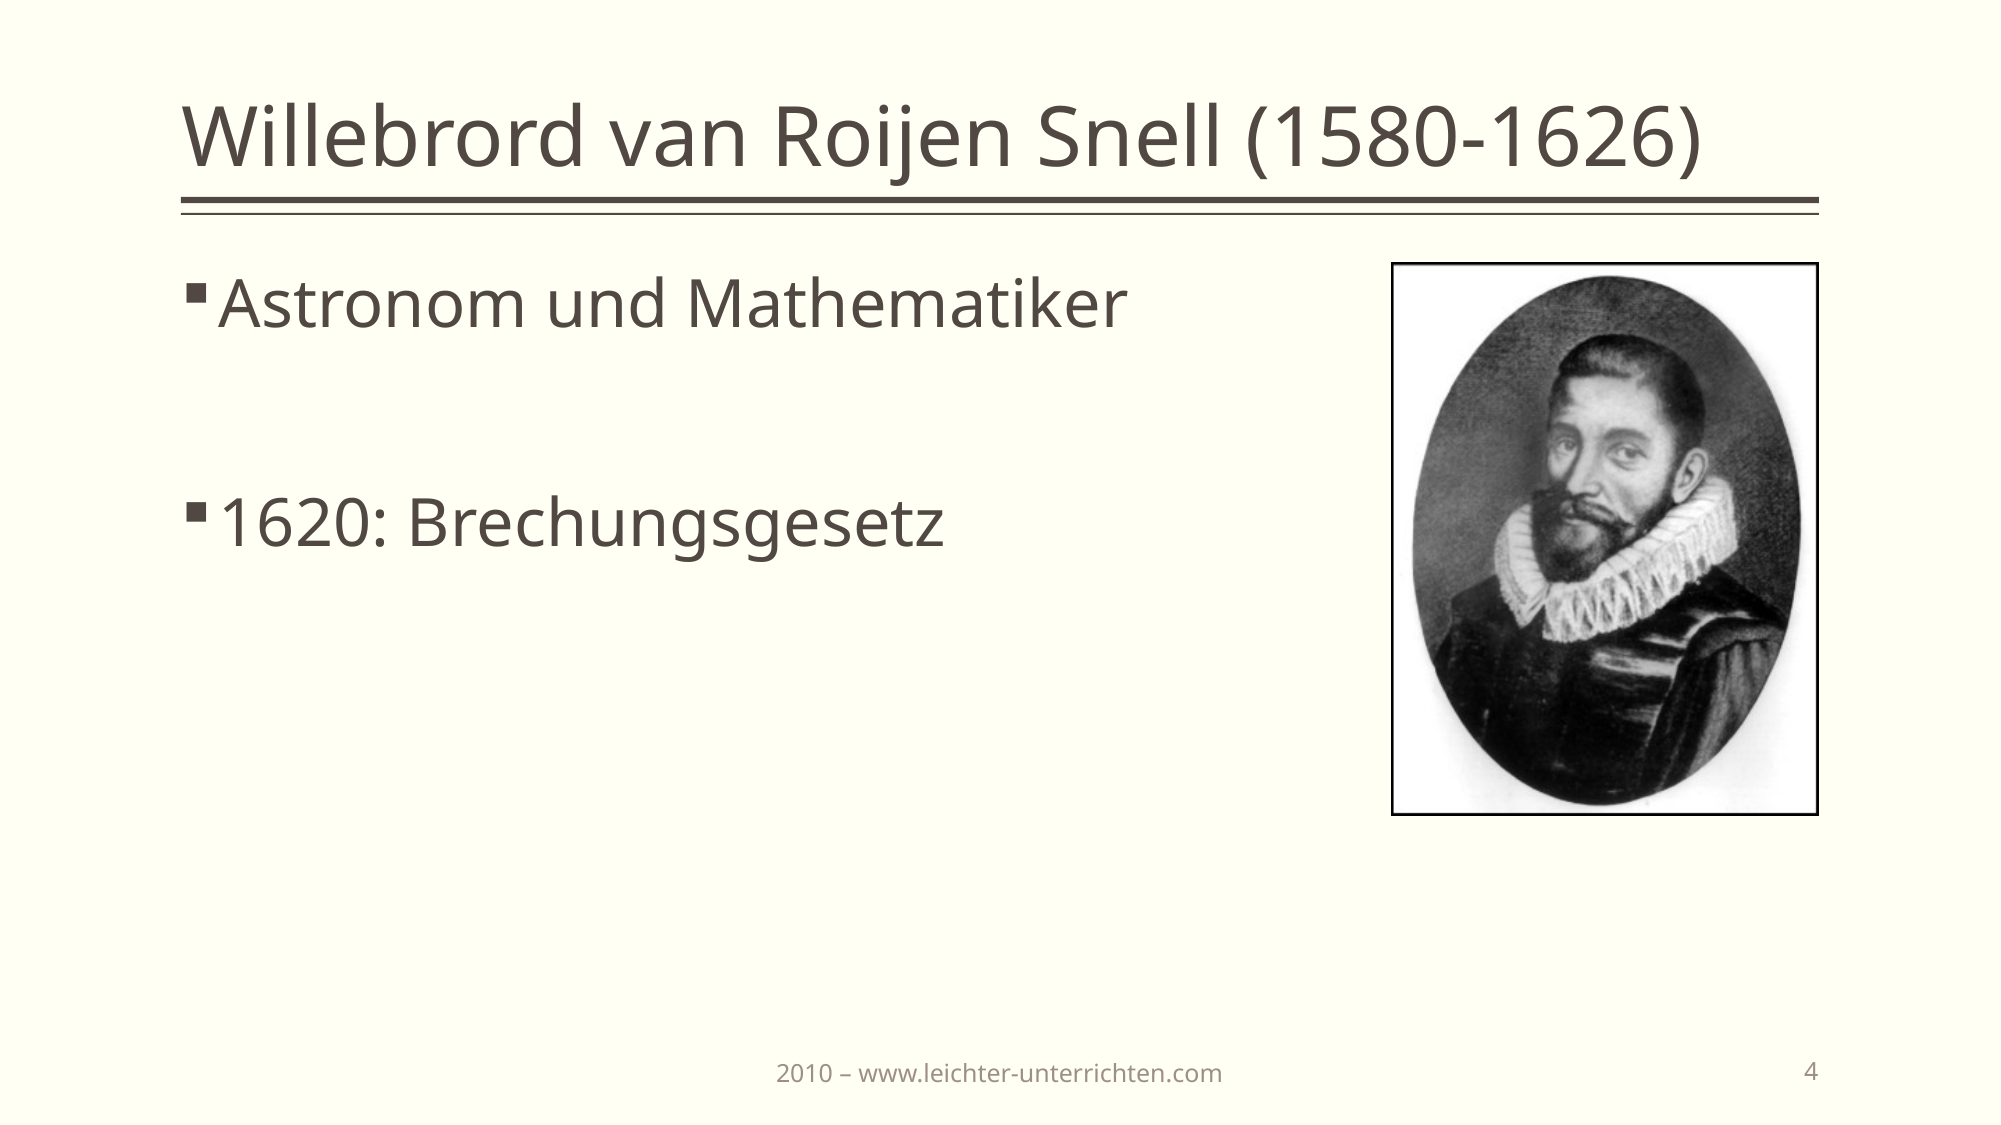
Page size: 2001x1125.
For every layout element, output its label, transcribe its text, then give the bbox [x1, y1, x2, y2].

footer 2010 – www.leichter-unterrichten.com [481, 1042, 1518, 1103]
list Astronom und Mathematiker 1620: Brechungsgesetz [181, 262, 1819, 1013]
picture [1391, 262, 1819, 816]
title Willebrord van Roijen Snell (1580-1626) [181, 12, 1819, 193]
slide_number <Foliennummer> [1518, 1042, 1819, 1103]
